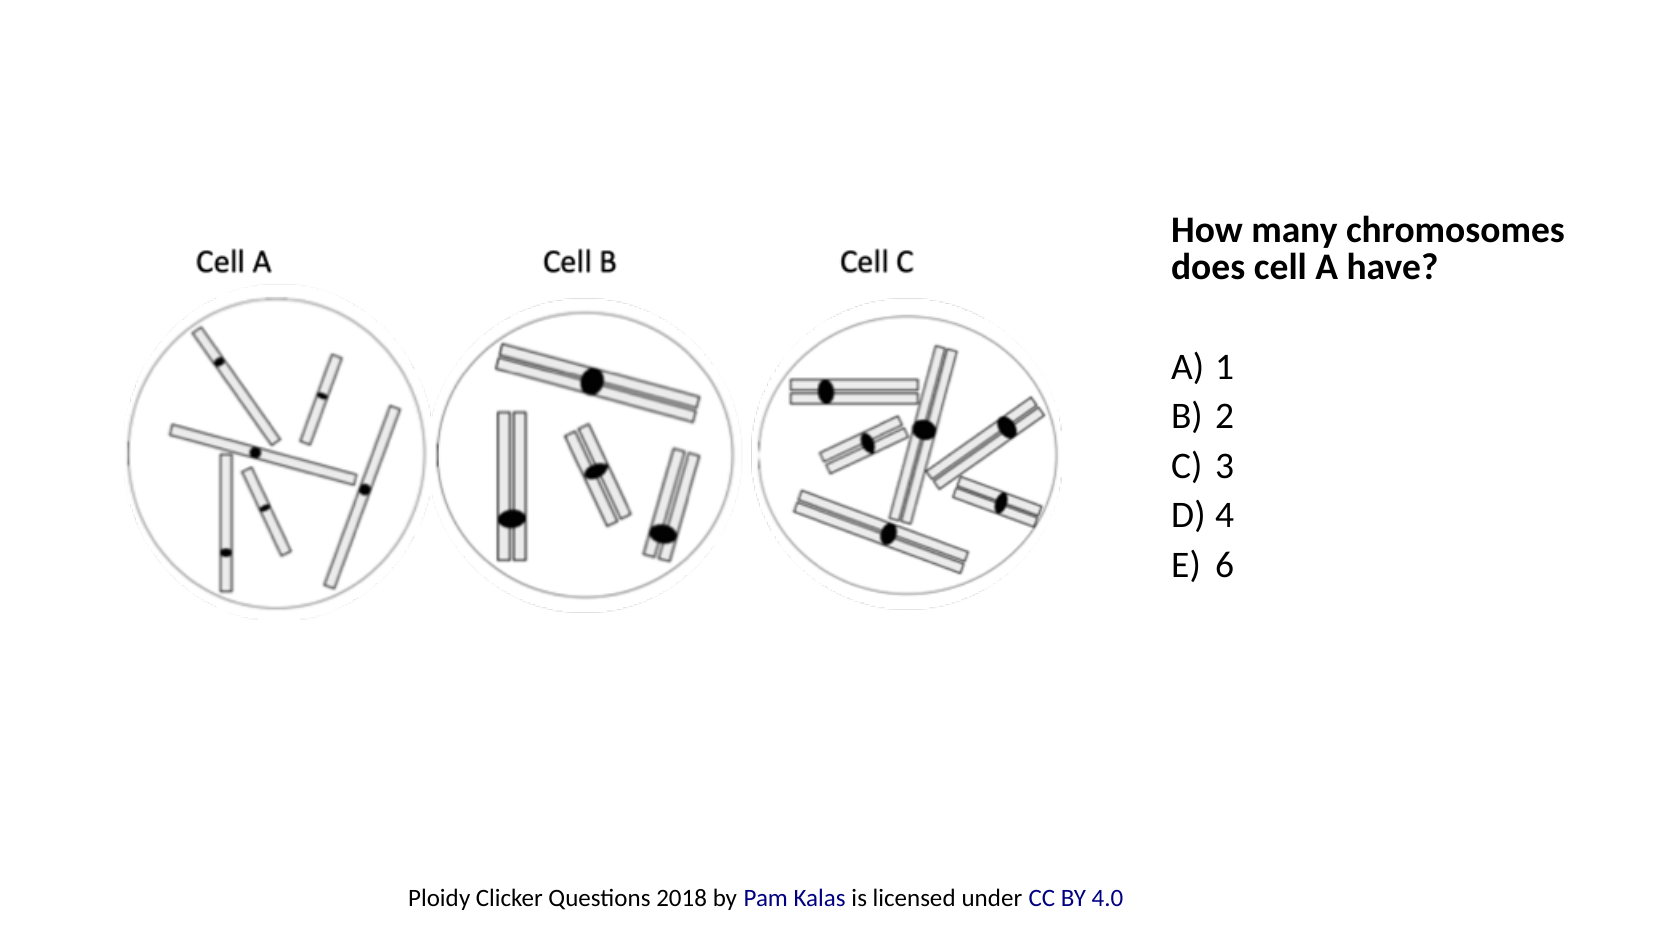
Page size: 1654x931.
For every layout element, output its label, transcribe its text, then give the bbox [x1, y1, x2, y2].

picture [123, 233, 1063, 621]
text_box Ploidy Clicker Questions 2018 by Pam Kalas is licensed under CC BY 4.0 [393, 879, 1145, 926]
text_box How many chromosomes does cell A have? 1 2 3 4 6 [1156, 206, 1595, 705]
